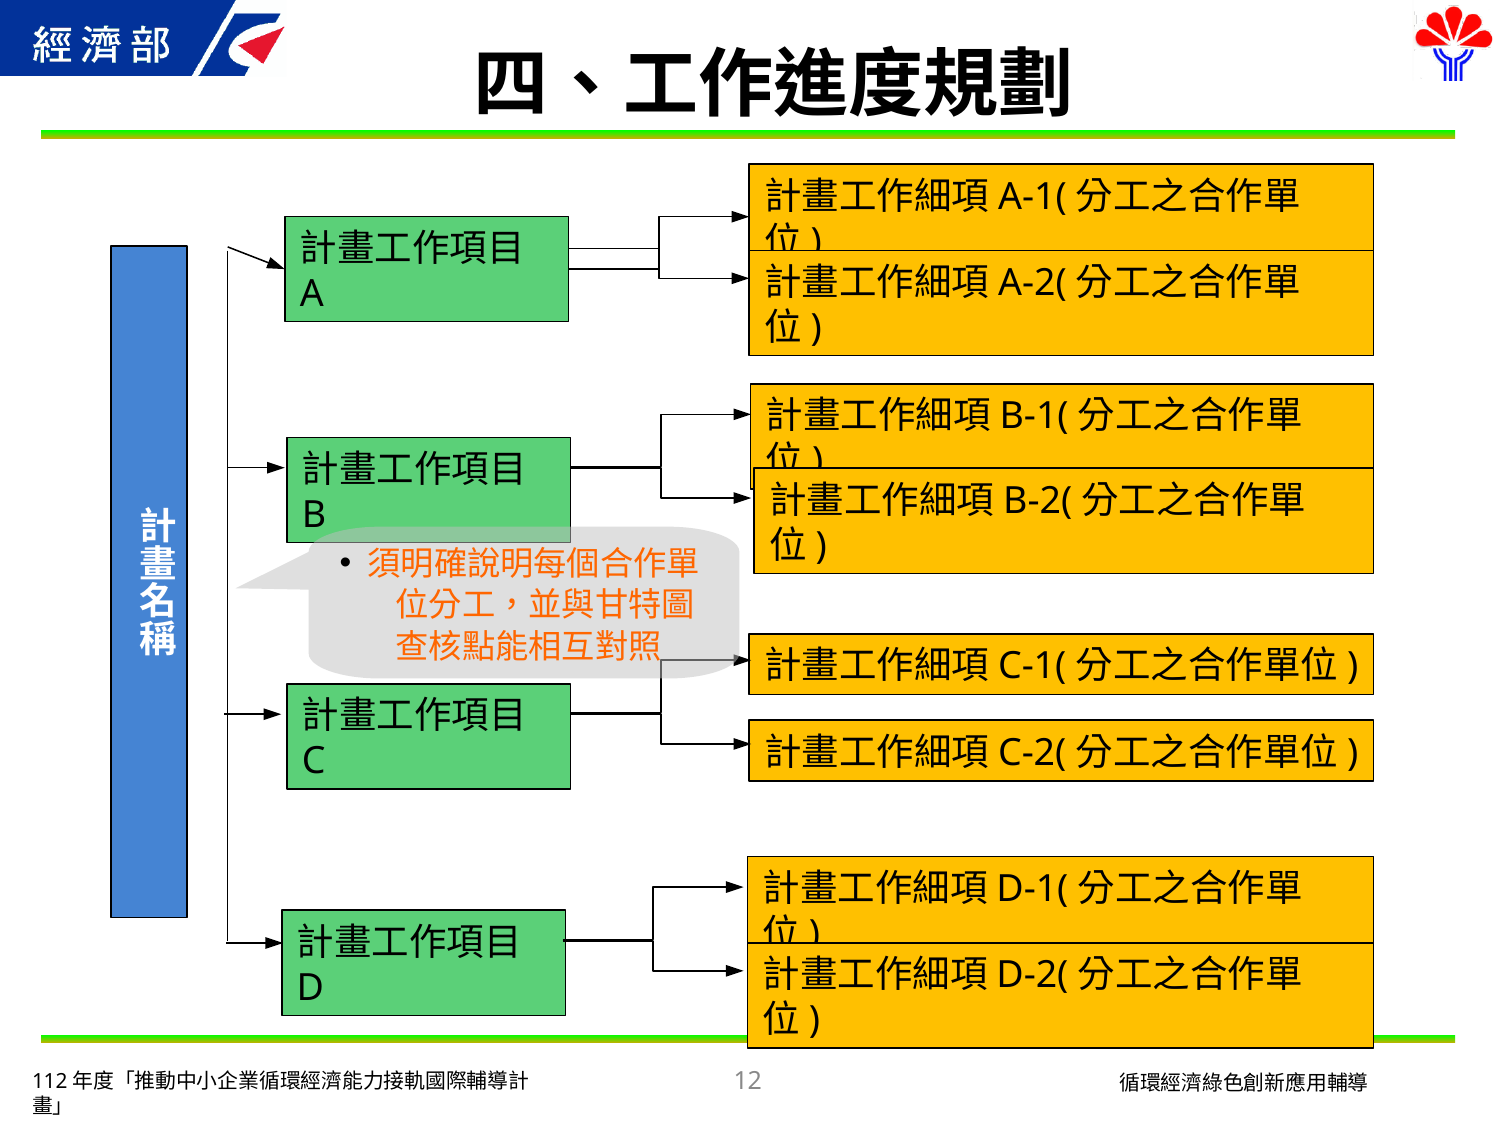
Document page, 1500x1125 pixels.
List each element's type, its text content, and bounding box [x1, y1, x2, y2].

text_box 計畫工作項目A [284, 216, 569, 278]
text_box 須明確說明每個合作單位分工，並與甘特圖查核點能相互對照 [235, 526, 740, 679]
text_box 計畫工作項目D [281, 910, 566, 971]
text_box 計畫工作細項A-1(分工之合作單位) [749, 164, 1374, 225]
text_box 12 [572, 1051, 923, 1112]
text_box 計畫工作細項C-2(分工之合作單位) [749, 720, 1374, 781]
text_box 計畫工作細項C-1(分工之合作單位) [749, 633, 1374, 695]
text_box 計畫工作細項A-2(分工之合作單位) [749, 250, 1374, 312]
text_box 四、工作進度規劃 [24, 44, 1500, 134]
text_box 計畫工作細項B-2(分工之合作單位) [754, 468, 1374, 529]
text_box 計畫名稱 [111, 246, 187, 918]
text_box 計畫工作項目C [286, 683, 571, 745]
text_box 計畫工作細項D-2(分工之合作單位) [747, 942, 1374, 1004]
text_box 計畫工作細項B-1(分工之合作單位) [750, 384, 1374, 445]
text_box 計畫工作項目B [286, 437, 571, 499]
text_box 計畫工作細項D-1(分工之合作單位) [747, 856, 1374, 918]
